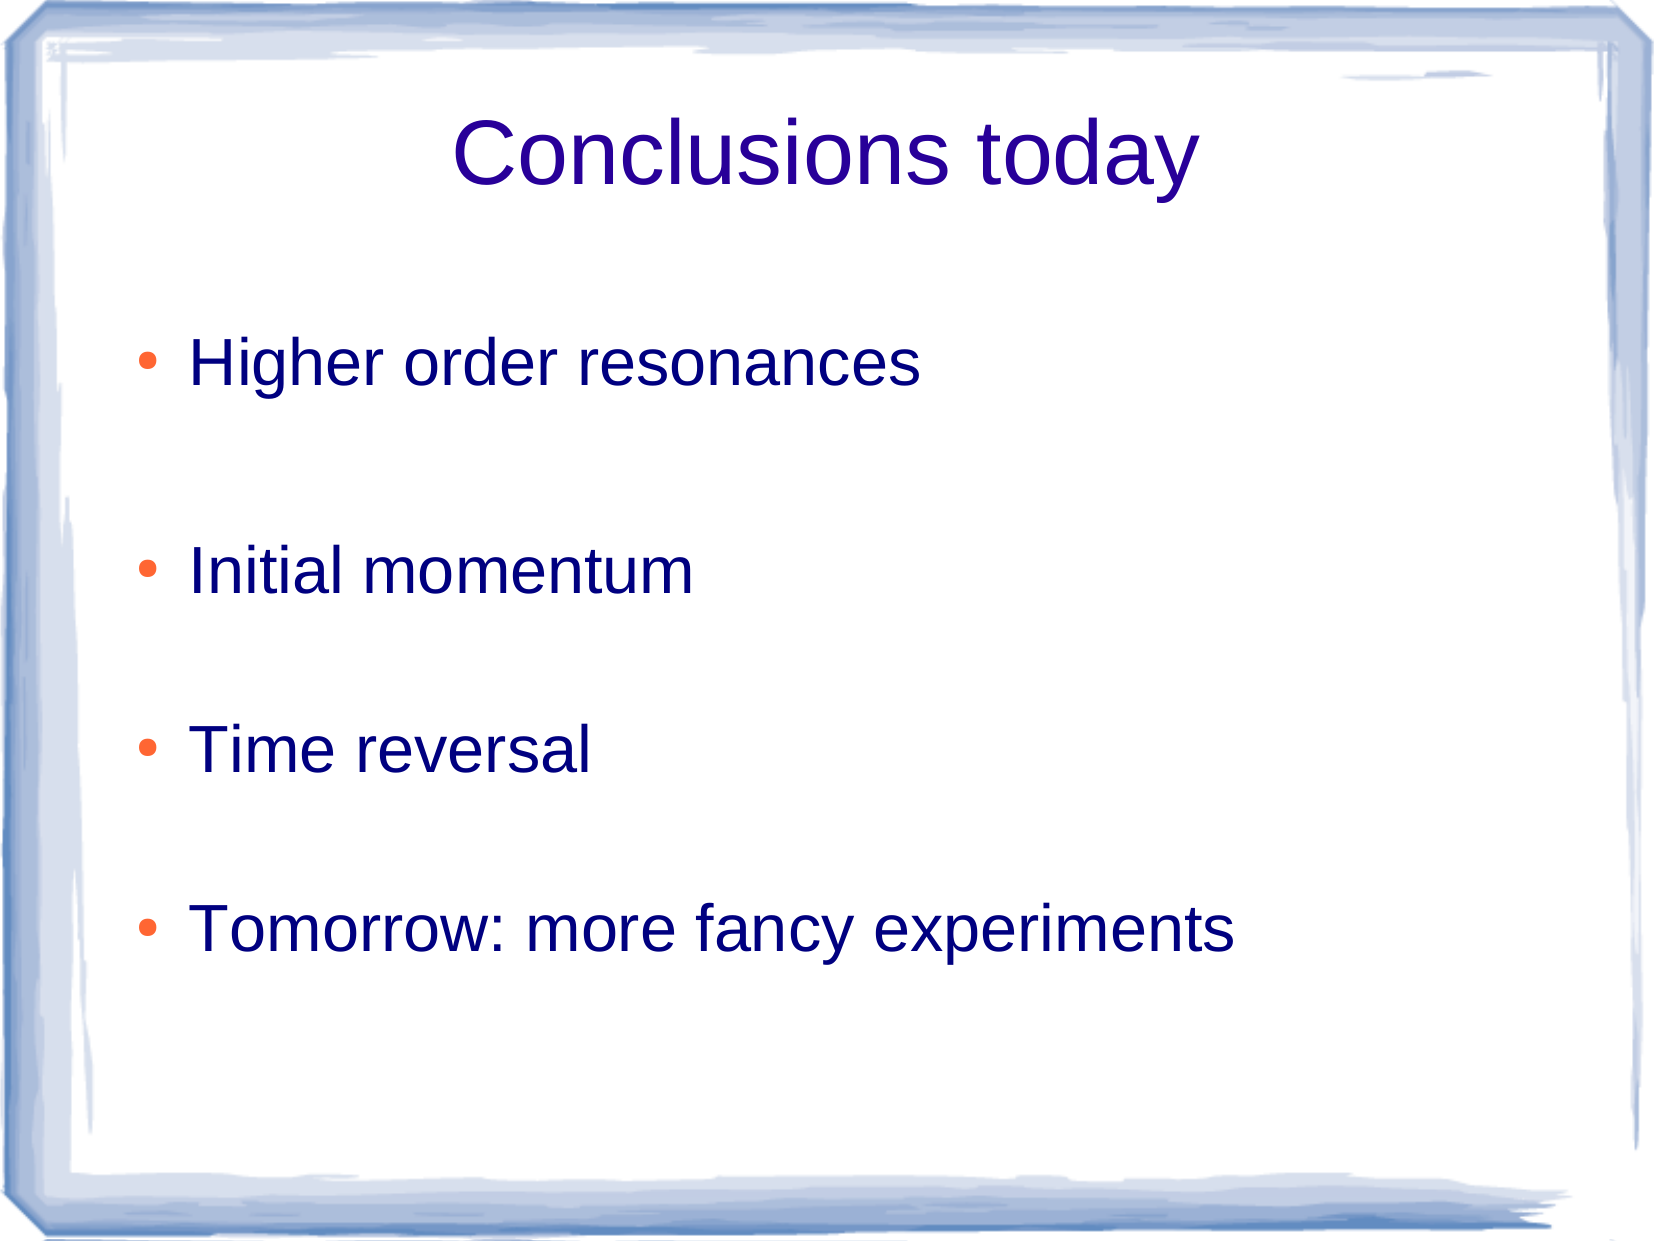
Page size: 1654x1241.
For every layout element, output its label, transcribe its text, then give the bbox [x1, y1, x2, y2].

list Higher order resonances Initial momentum Time reversal Tomorrow: more fancy experiments [118, 324, 1571, 1129]
title Conclusions today [82, 49, 1571, 257]
picture [0, 0, 1654, 1241]
